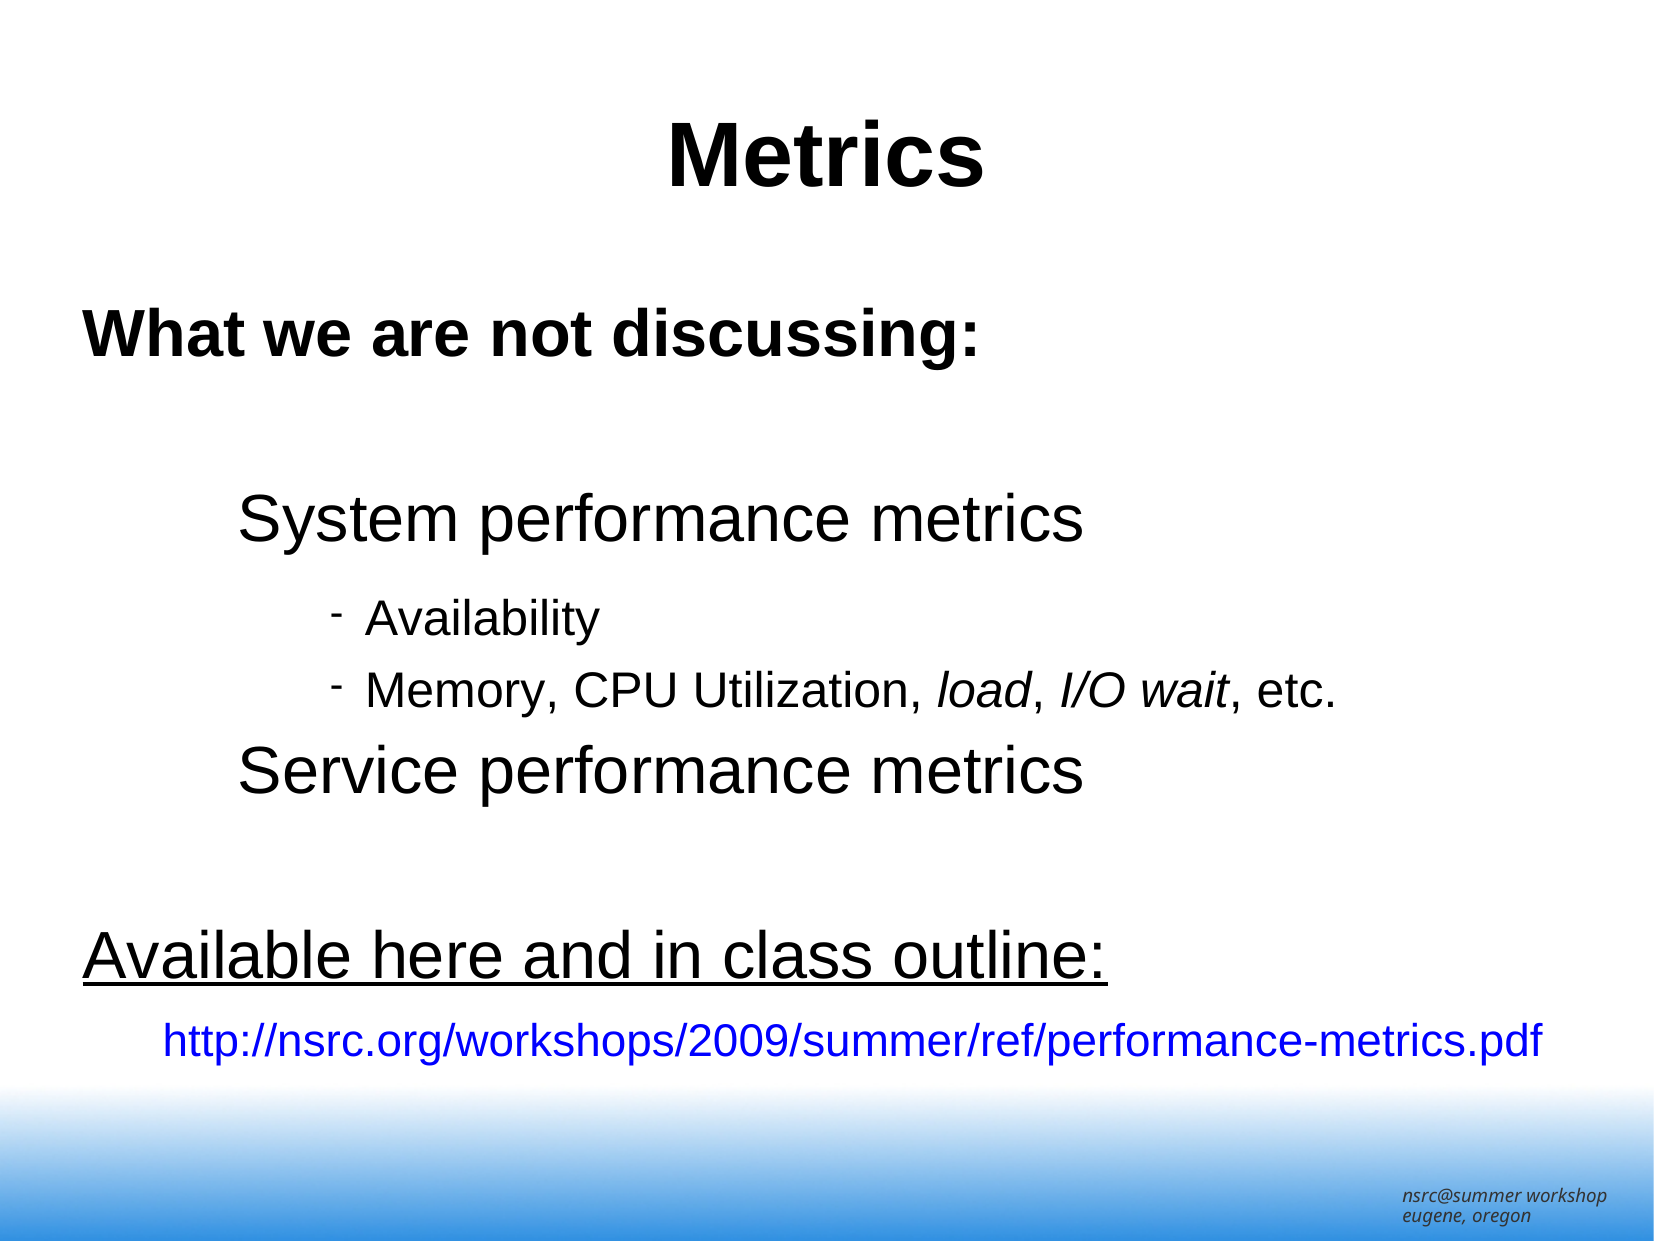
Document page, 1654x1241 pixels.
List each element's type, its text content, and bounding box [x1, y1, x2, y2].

title Metrics [82, 49, 1571, 257]
list What we are not discussing: System performance metrics Availability Memory, CPU Utilization, load, I/O wait, etc. Service performance metrics Available here and in class outline: http://nsrc.org/workshops/2009/summer/ref/performance-metrics.pdf [82, 290, 1571, 1109]
picture [0, 1083, 1654, 1241]
